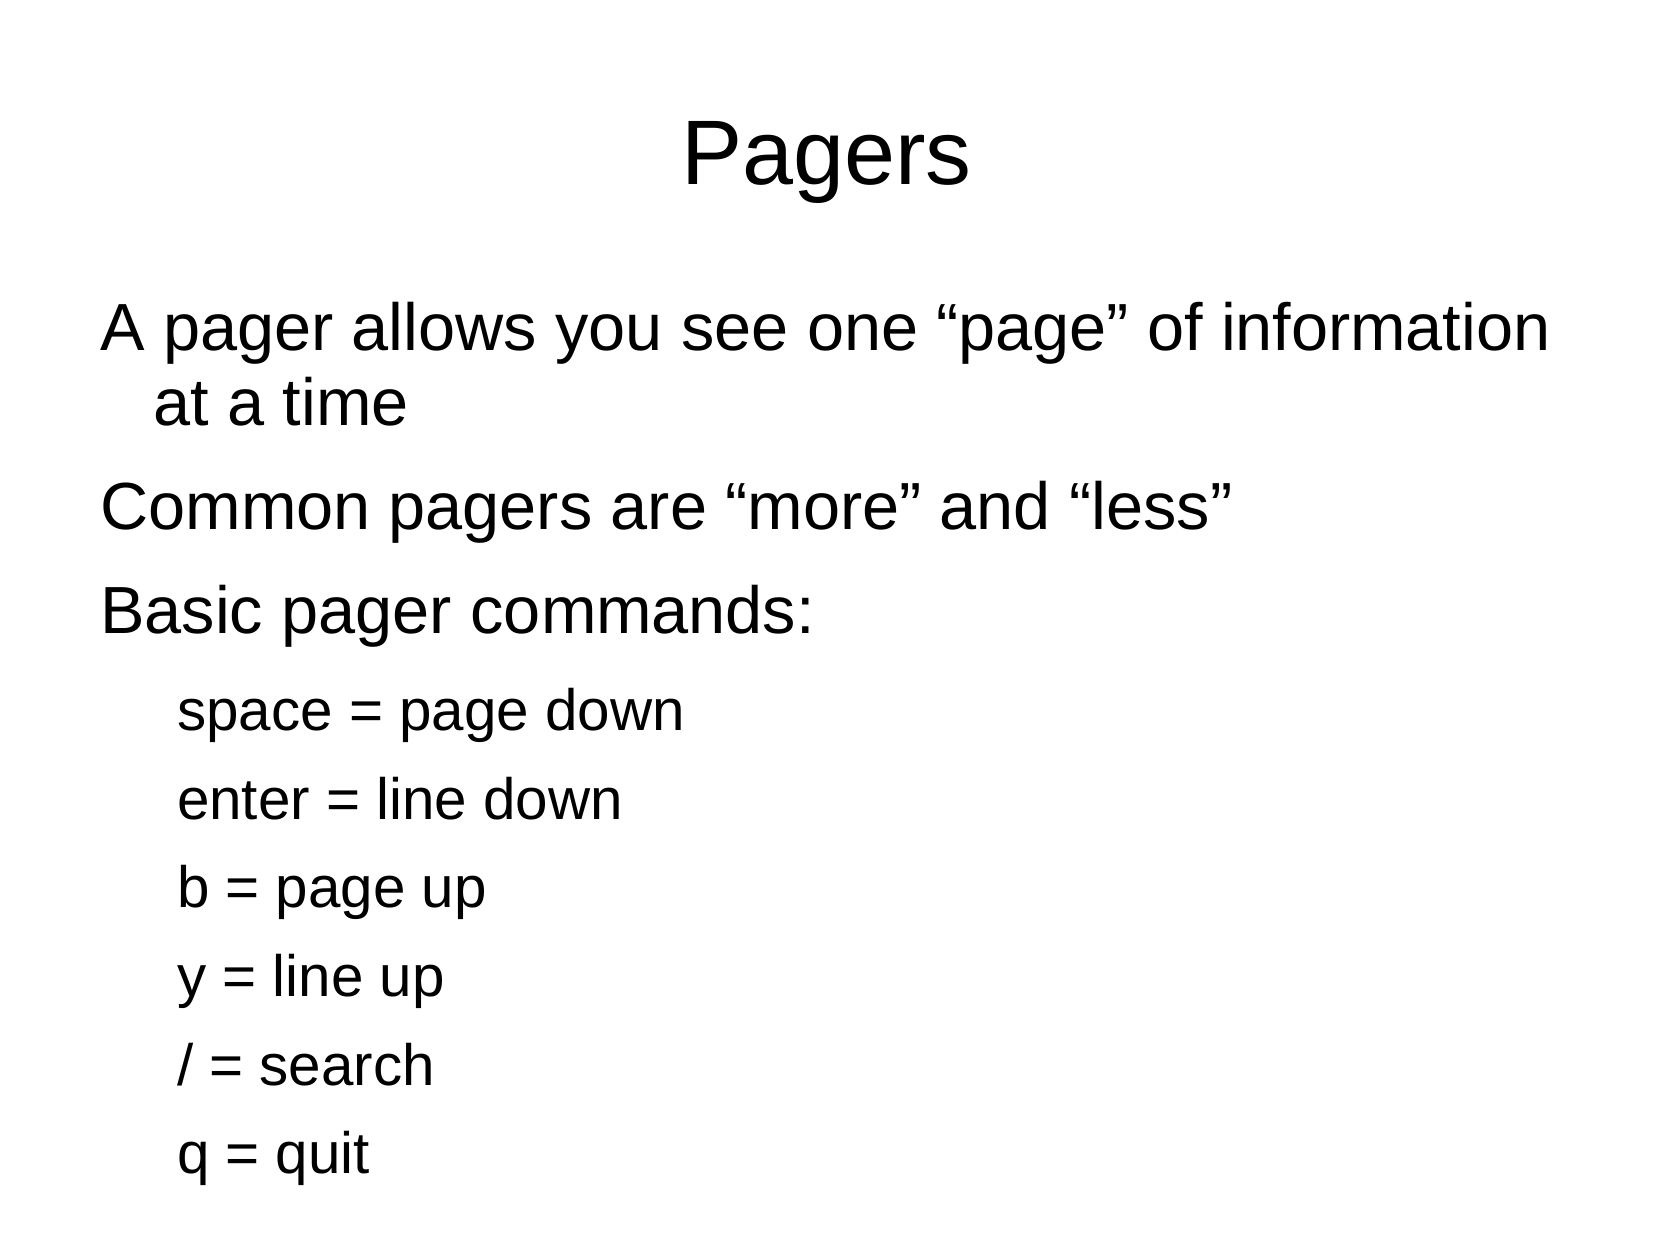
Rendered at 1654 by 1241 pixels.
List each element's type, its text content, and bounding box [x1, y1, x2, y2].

title Pagers [82, 49, 1571, 257]
list A pager allows you see one “page” of information at a time Common pagers are “more” and “less” Basic pager commands: space = page down enter = line down b = page up y = line up / = search q = quit [82, 290, 1571, 1187]
